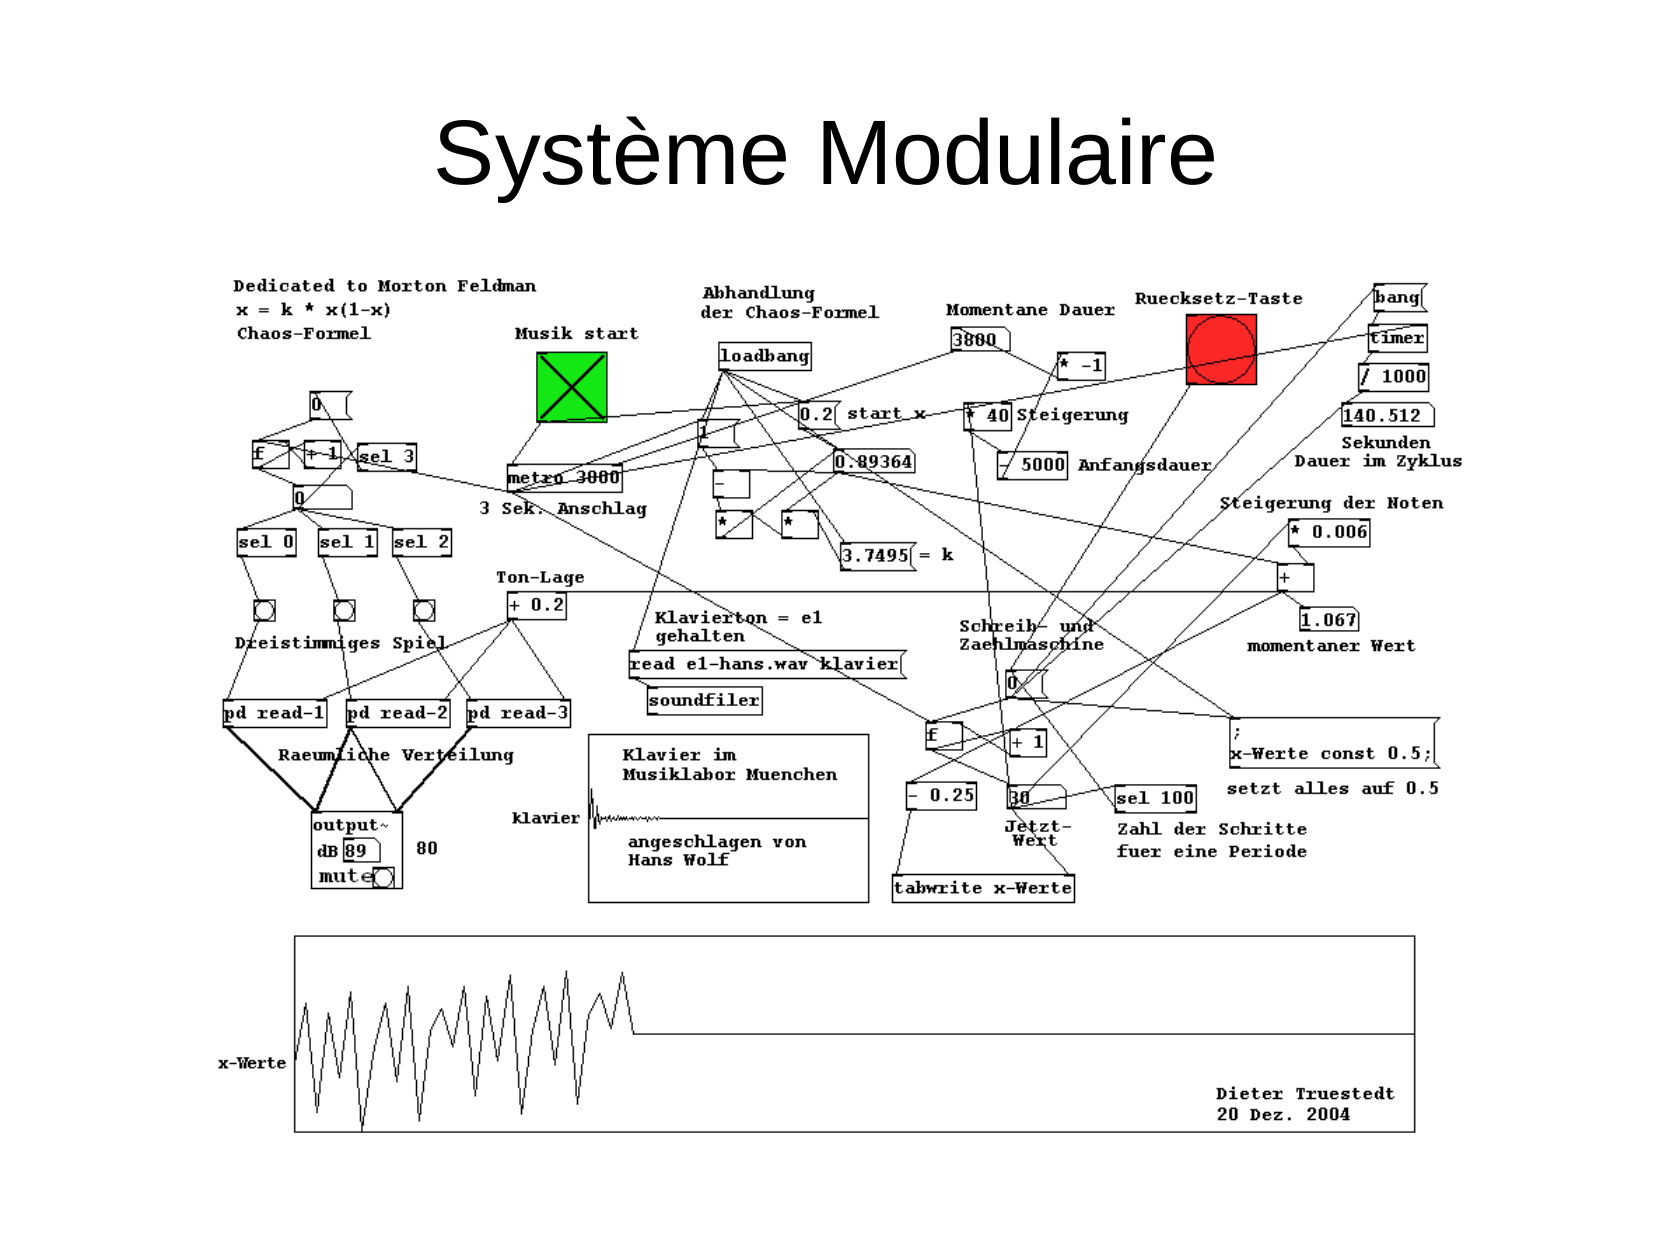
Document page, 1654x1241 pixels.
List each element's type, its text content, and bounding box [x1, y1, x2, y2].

picture [206, 265, 1473, 1155]
title Système Modulaire [82, 49, 1571, 257]
